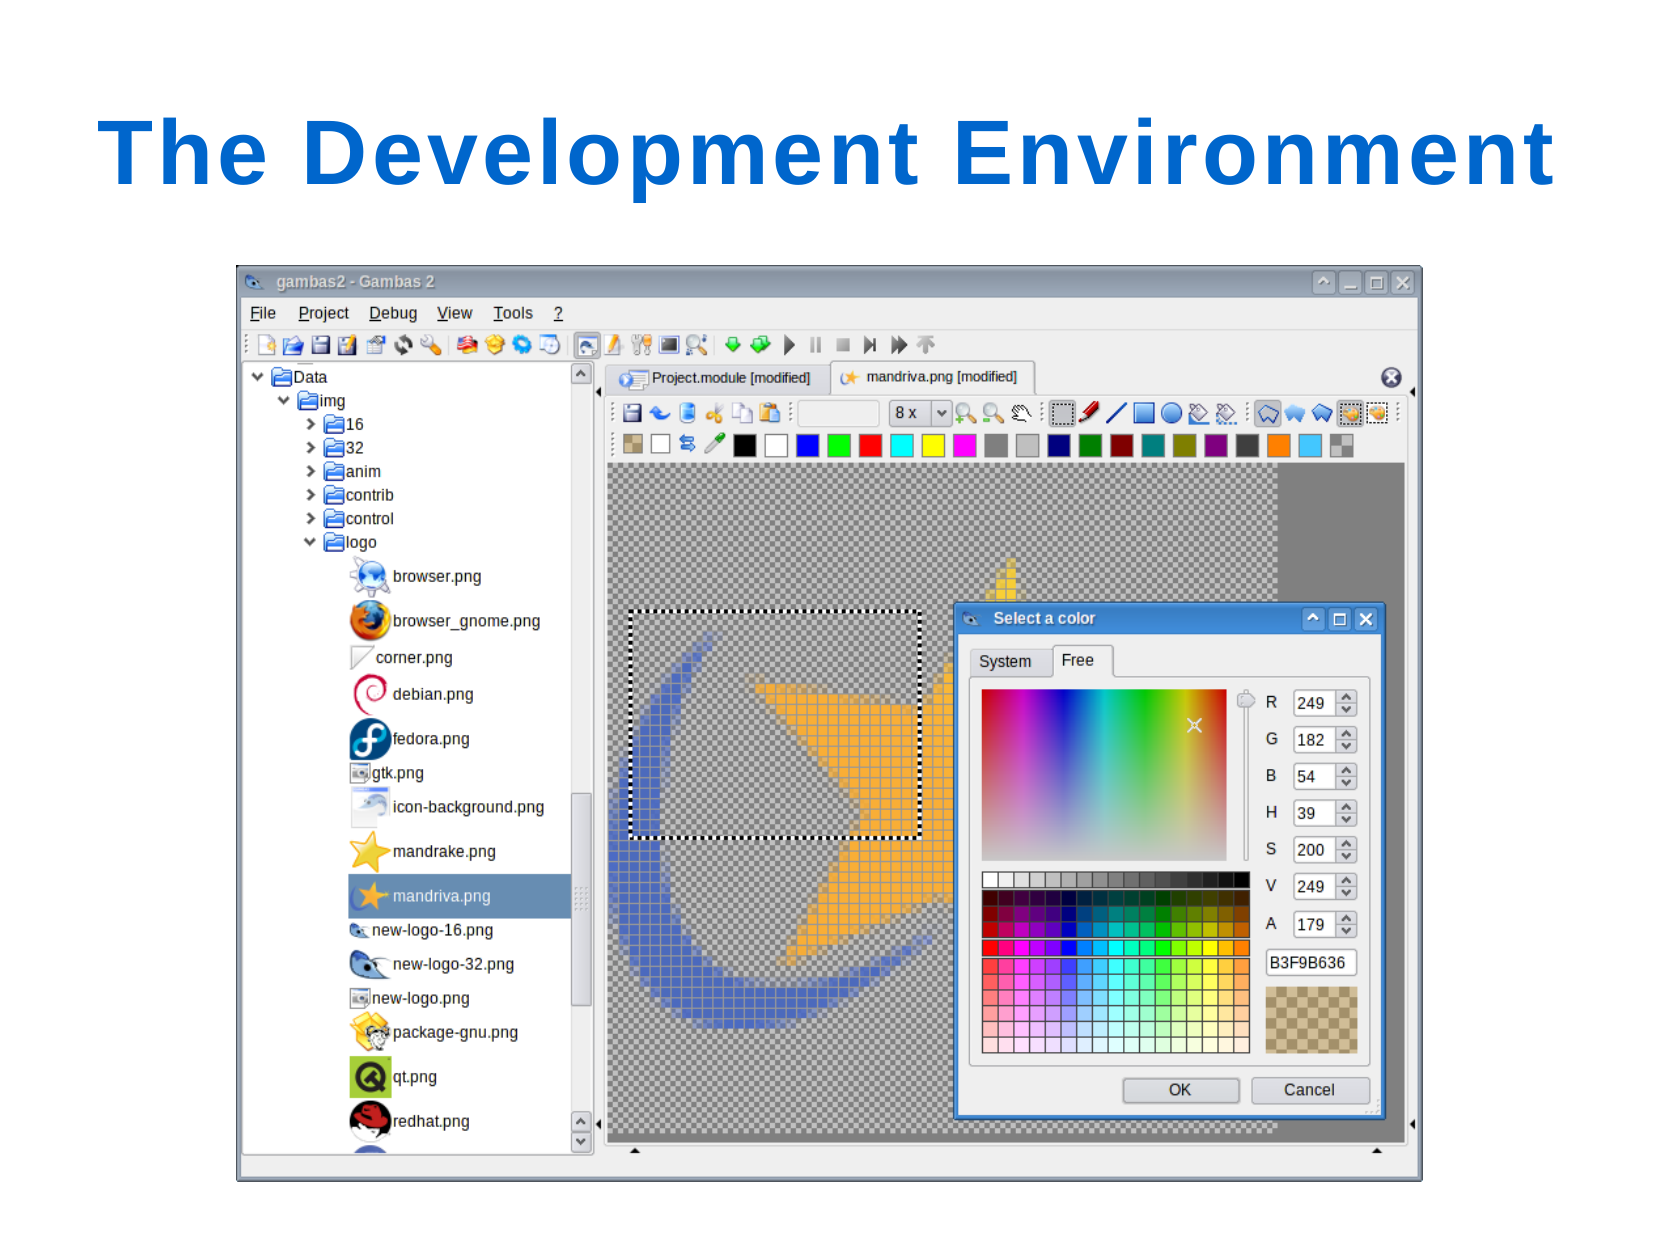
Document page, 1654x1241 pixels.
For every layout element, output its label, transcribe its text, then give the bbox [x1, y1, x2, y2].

picture [236, 265, 1423, 1182]
title The Development Environment [82, 49, 1571, 257]
